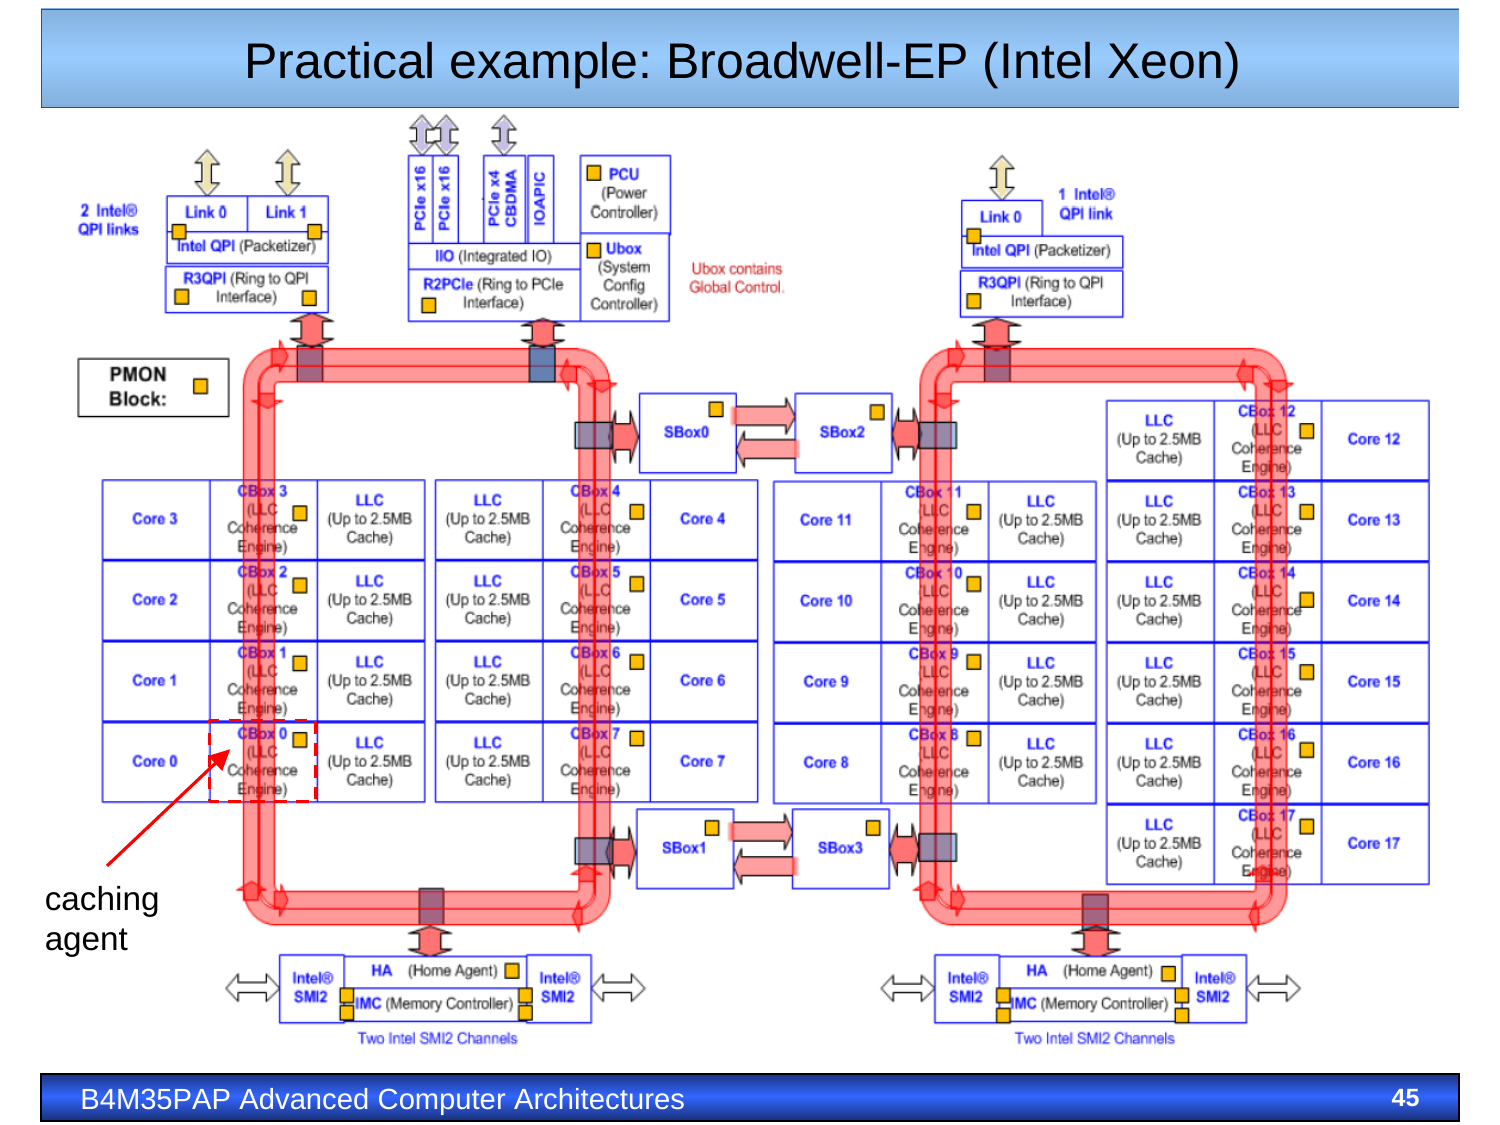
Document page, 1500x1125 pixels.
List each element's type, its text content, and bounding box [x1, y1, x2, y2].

text_box [107, 749, 231, 866]
text_box caching agent [30, 869, 185, 965]
title Practical example: Broadwell-EP (Intel Xeon) [41, 8, 1459, 108]
picture [69, 113, 1436, 1053]
